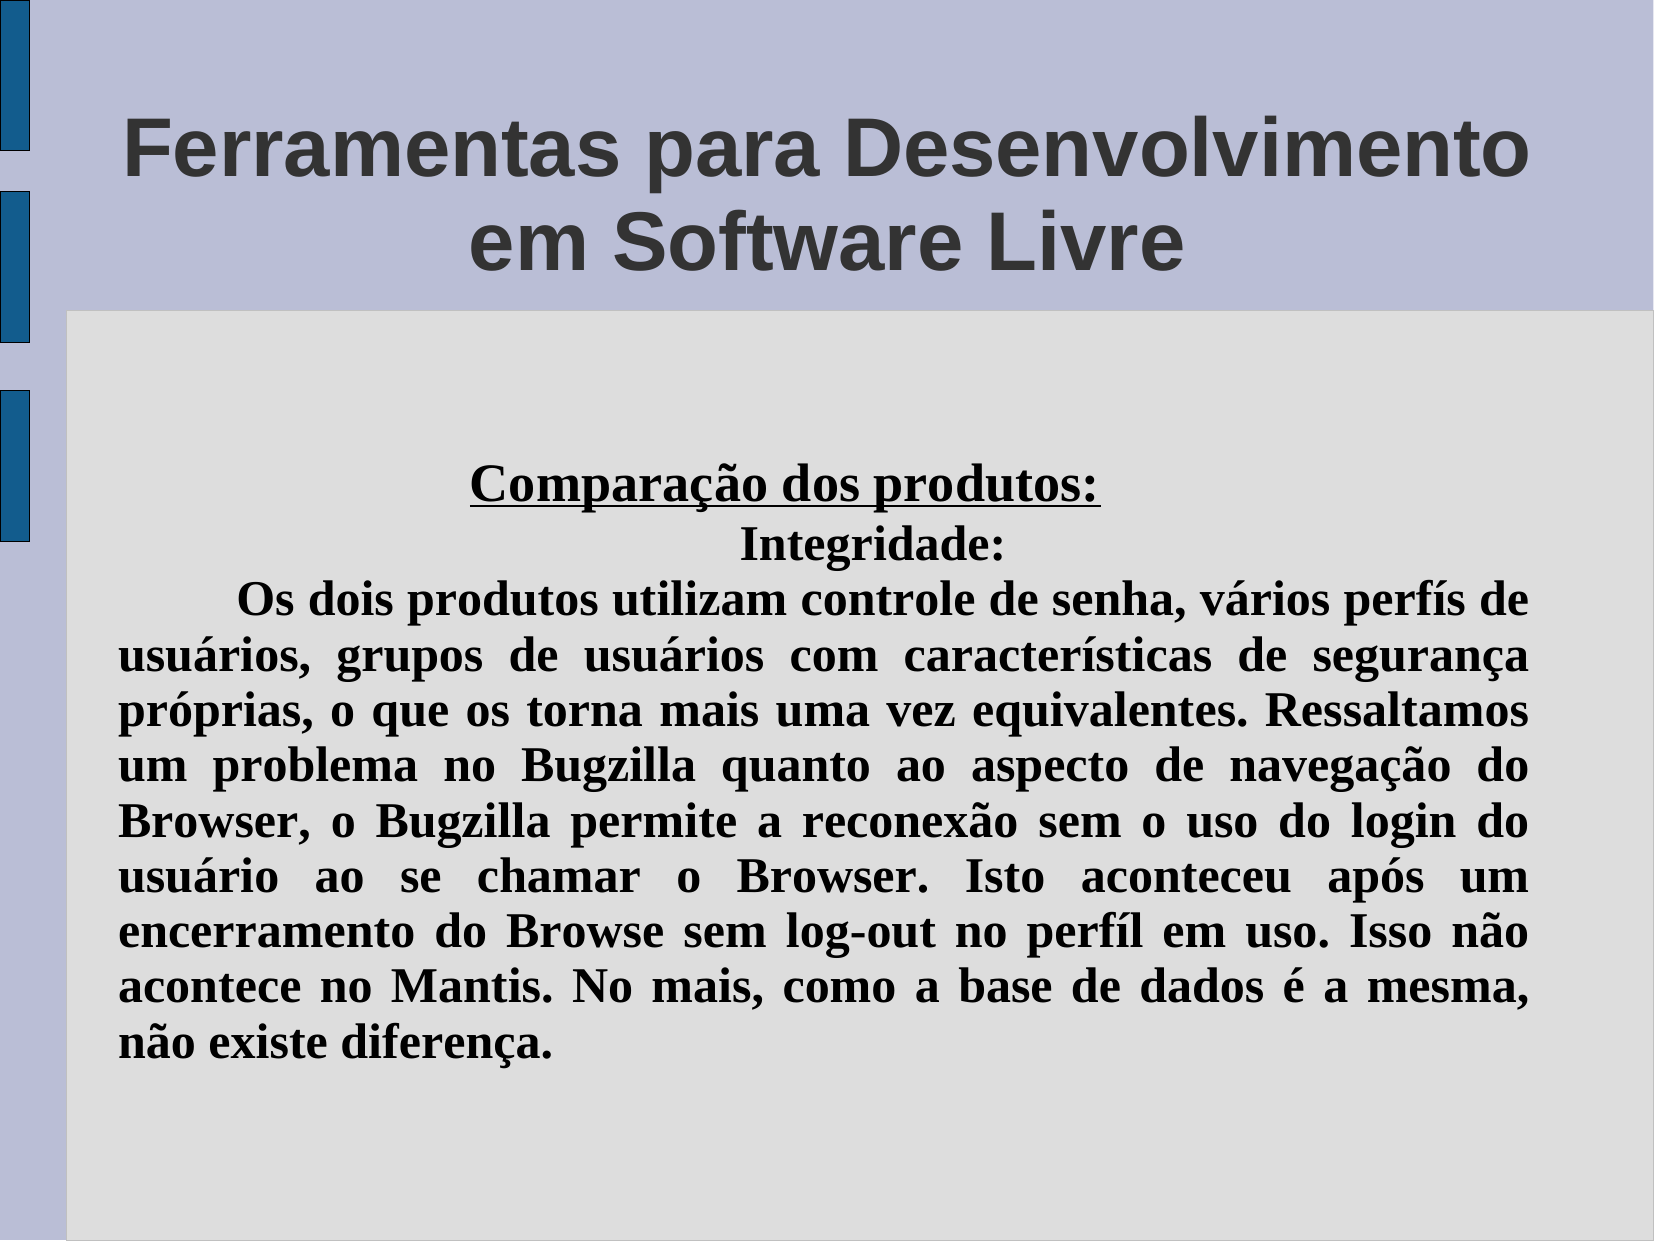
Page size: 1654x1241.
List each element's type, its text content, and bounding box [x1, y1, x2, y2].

subtitle Comparação dos produtos: Integridade: Os dois produtos utilizam controle de senha, vários perfís de usuários, grupos de usuários com características de segurança próprias, o que os torna mais uma vez equivalentes. Ressaltamos um problema no Bugzilla quanto ao aspecto de navegação do Browser, o Bugzilla permite a reconexão sem o uso do login do usuário ao se chamar o Browser. Isto aconteceu após um encerramento do Browse sem log-out no perfíl em uso. Isso não acontece no Mantis. No mais, como a base de dados é a mesma, não existe diferença. [118, 387, 1531, 1170]
title Ferramentas para Desenvolvimento em Software Livre [121, 91, 1534, 299]
